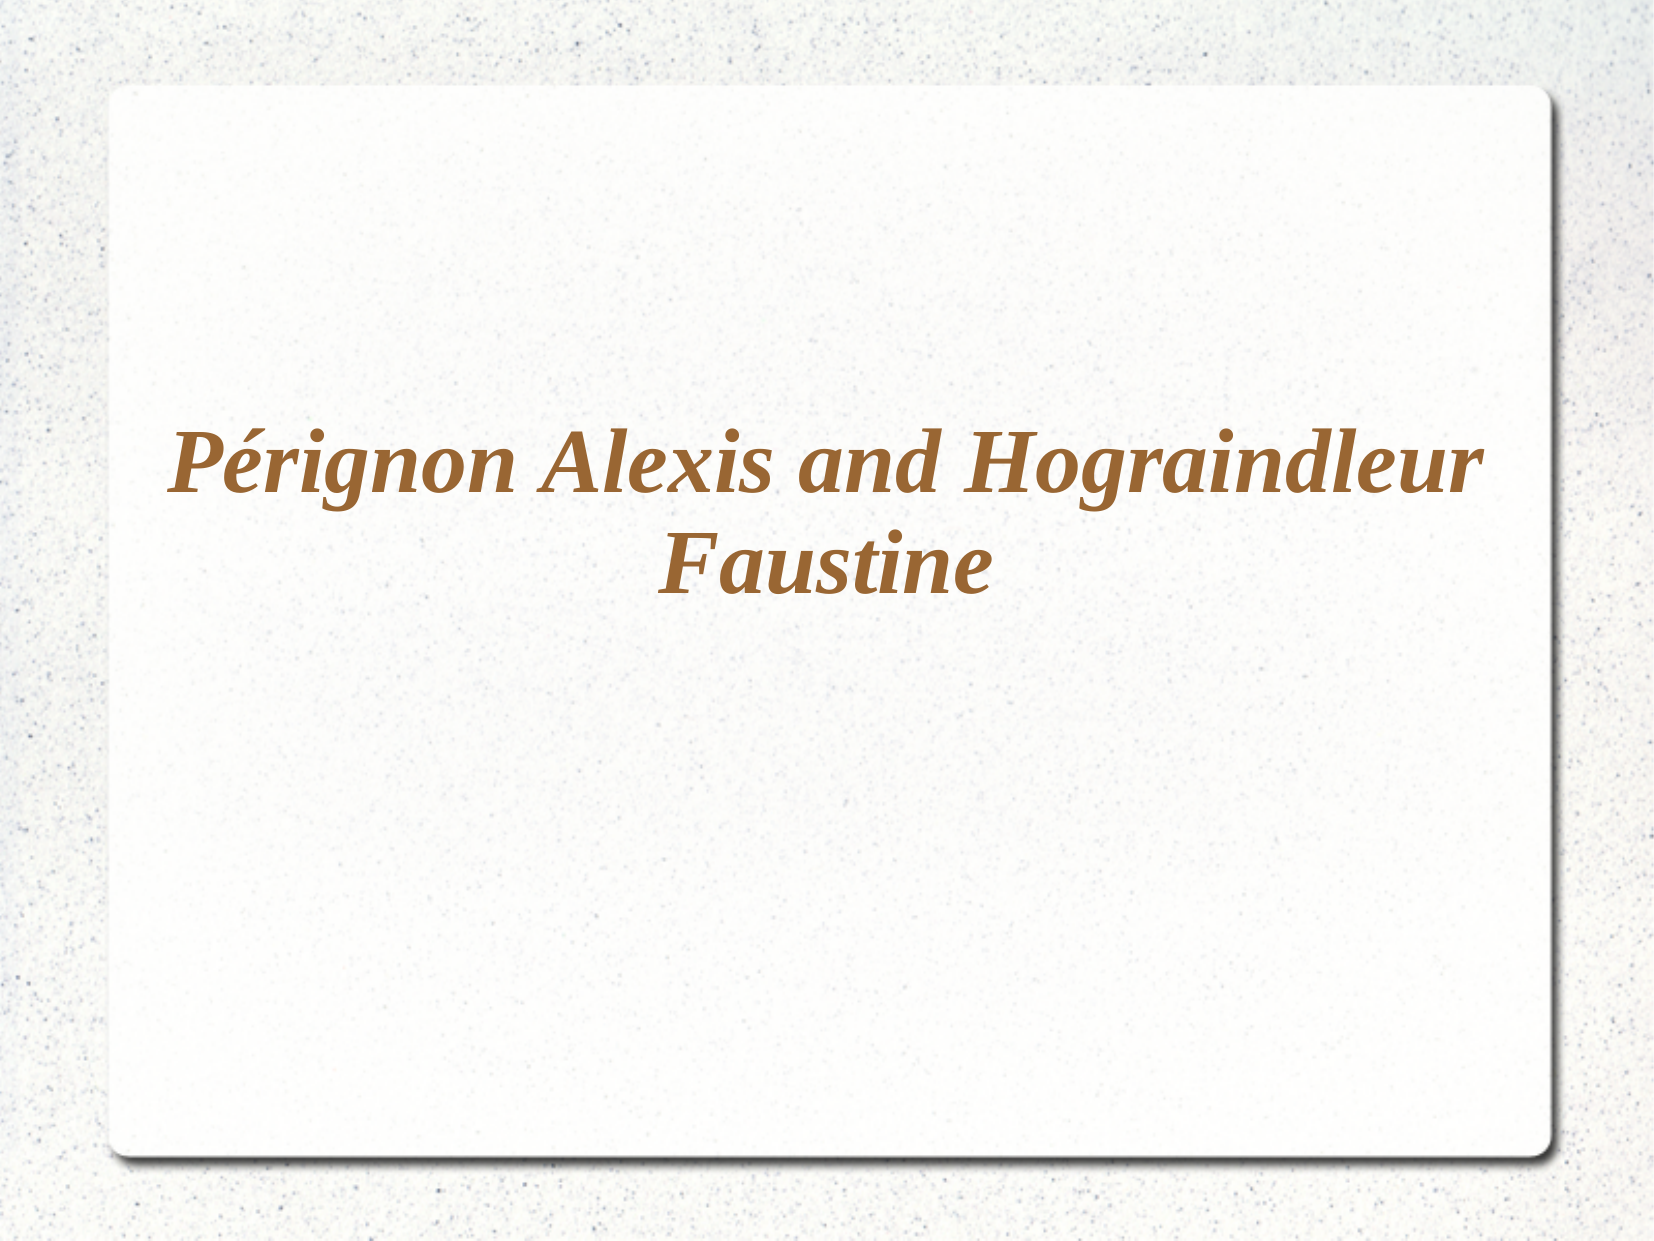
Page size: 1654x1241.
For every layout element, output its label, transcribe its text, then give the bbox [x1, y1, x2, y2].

title Pérignon Alexis and Hograindleur Faustine [82, 49, 1571, 975]
picture [0, 0, 1654, 1241]
